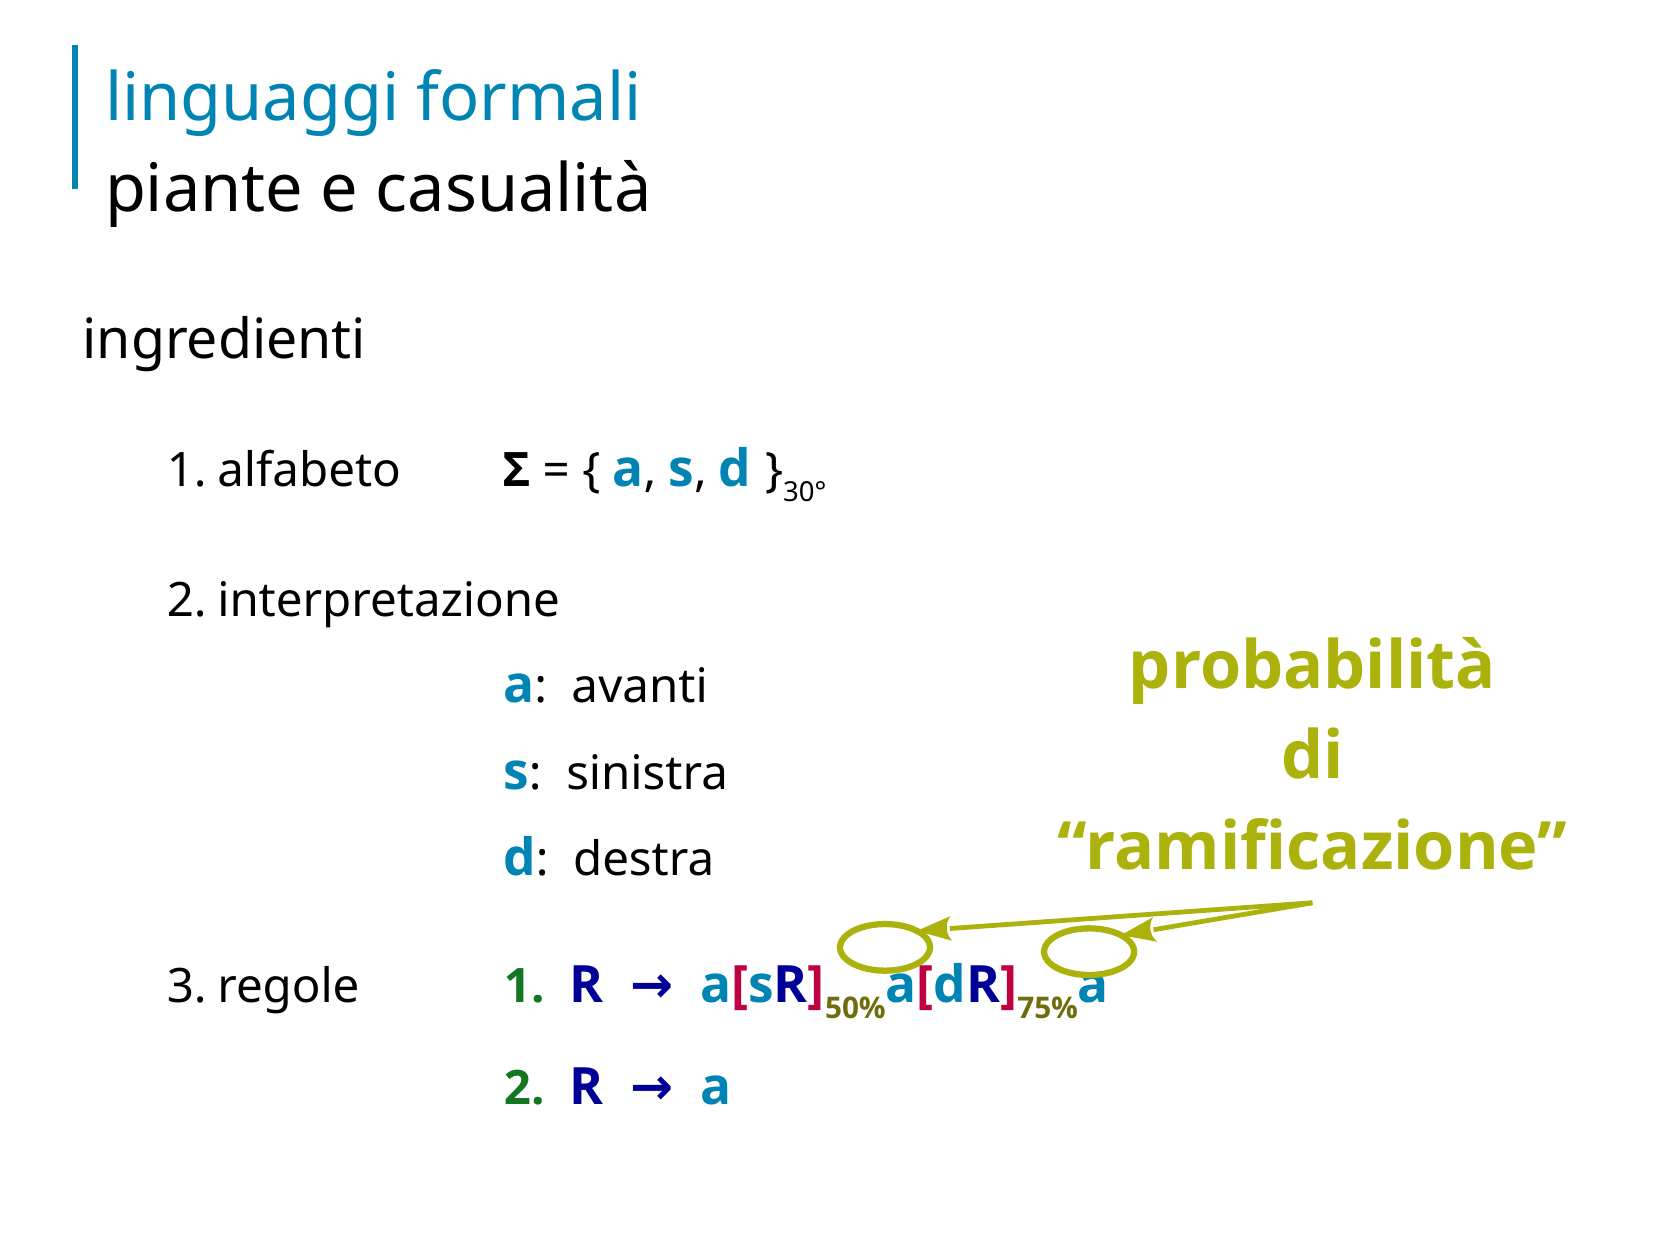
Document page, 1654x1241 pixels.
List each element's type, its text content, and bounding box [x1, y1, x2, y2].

text_box probabilità di “ramificazione” [990, 603, 1636, 781]
list ingredienti alfabeto Σ = { a, s, d }30° interpretazione a: avanti s: sinistra d: destra regole 1. R → a[sR]50%a[dR]75%a 2. R → a [82, 300, 1571, 1126]
title linguaggi formali piante e casualità [105, 49, 1571, 200]
